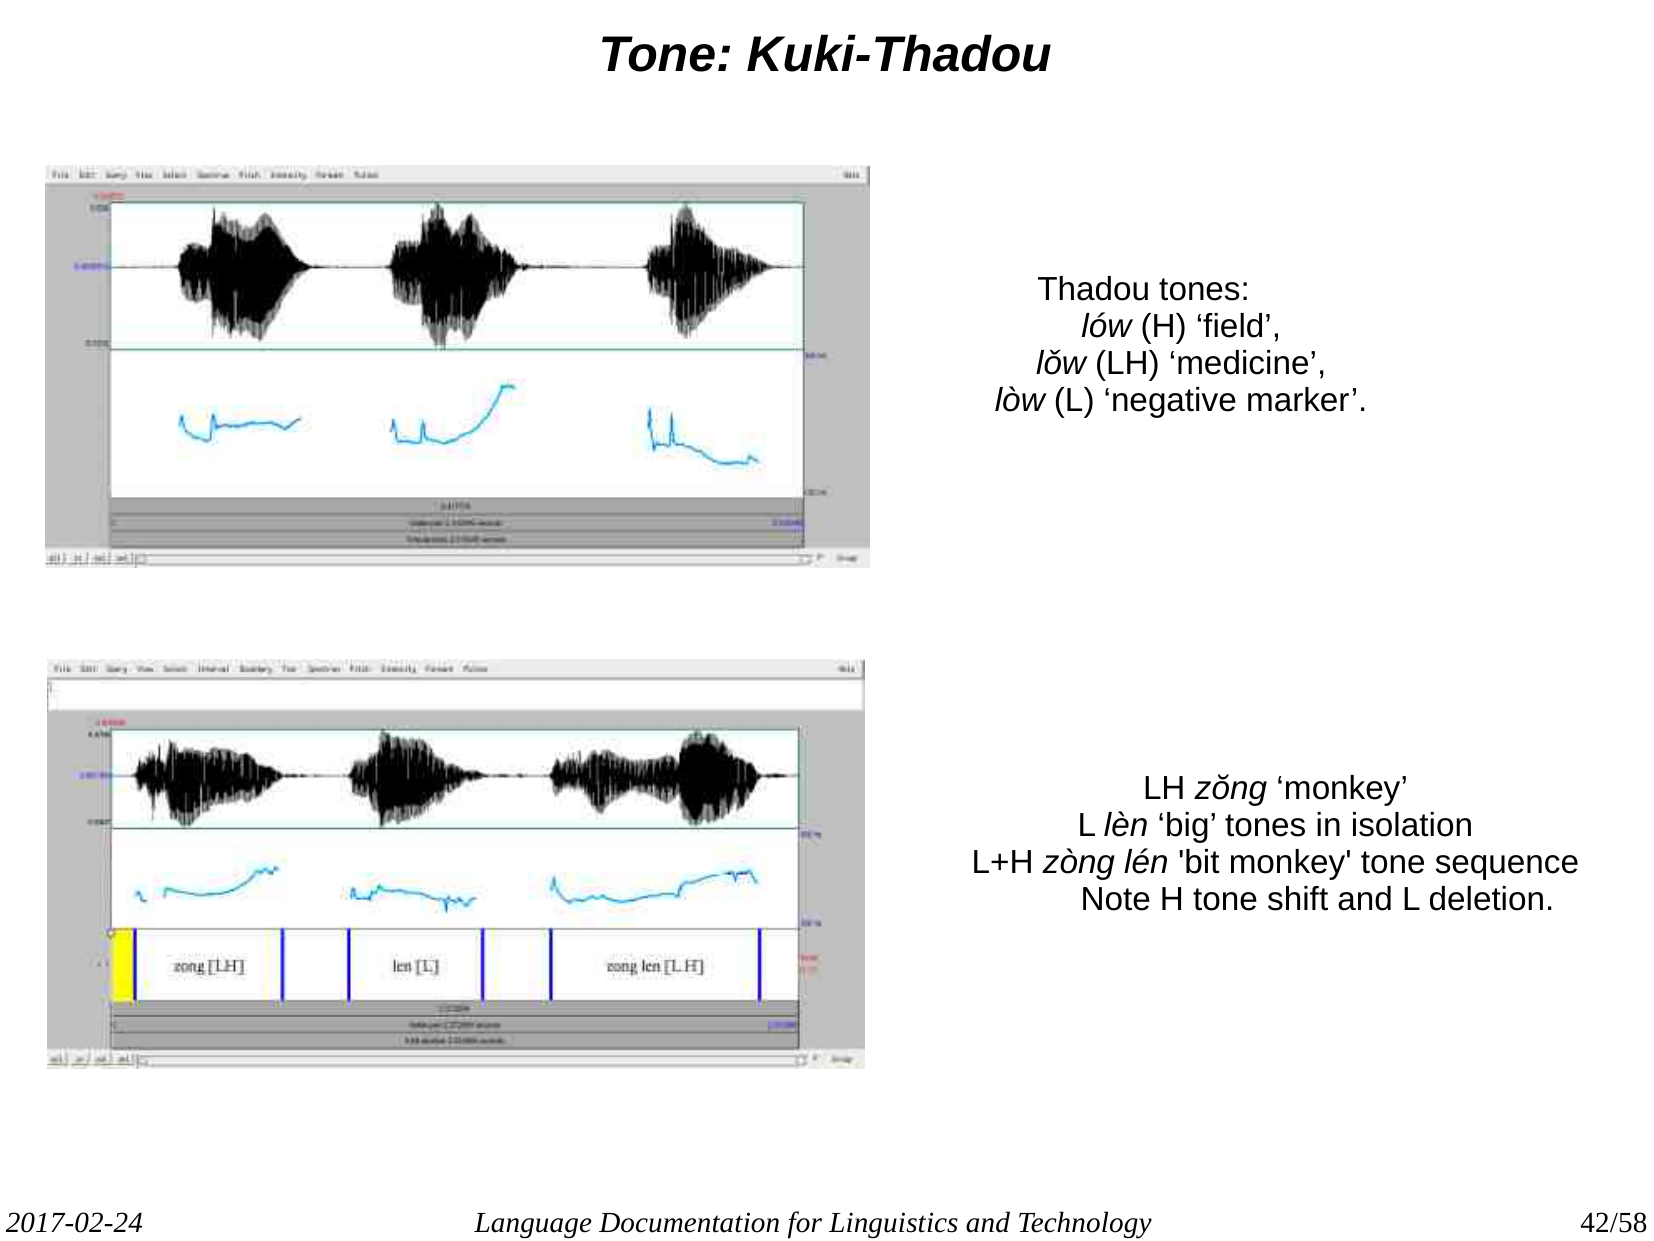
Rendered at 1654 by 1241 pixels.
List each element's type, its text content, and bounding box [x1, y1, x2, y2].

text_box LH zŏng ‘monkey’ L lèn ‘big’ tones in isolation L+H zòng lén 'bit monkey' tone sequence Note H tone shift and L deletion. [897, 761, 1654, 987]
picture [47, 659, 865, 1069]
title Tone: Kuki-Thadou [0, 2, 1654, 106]
picture [45, 165, 870, 568]
text_box Thadou tones: lów (H) ‘field’, lǒw (LH) ‘medicine’, lòw (L) ‘negative marker’. [882, 262, 1406, 426]
